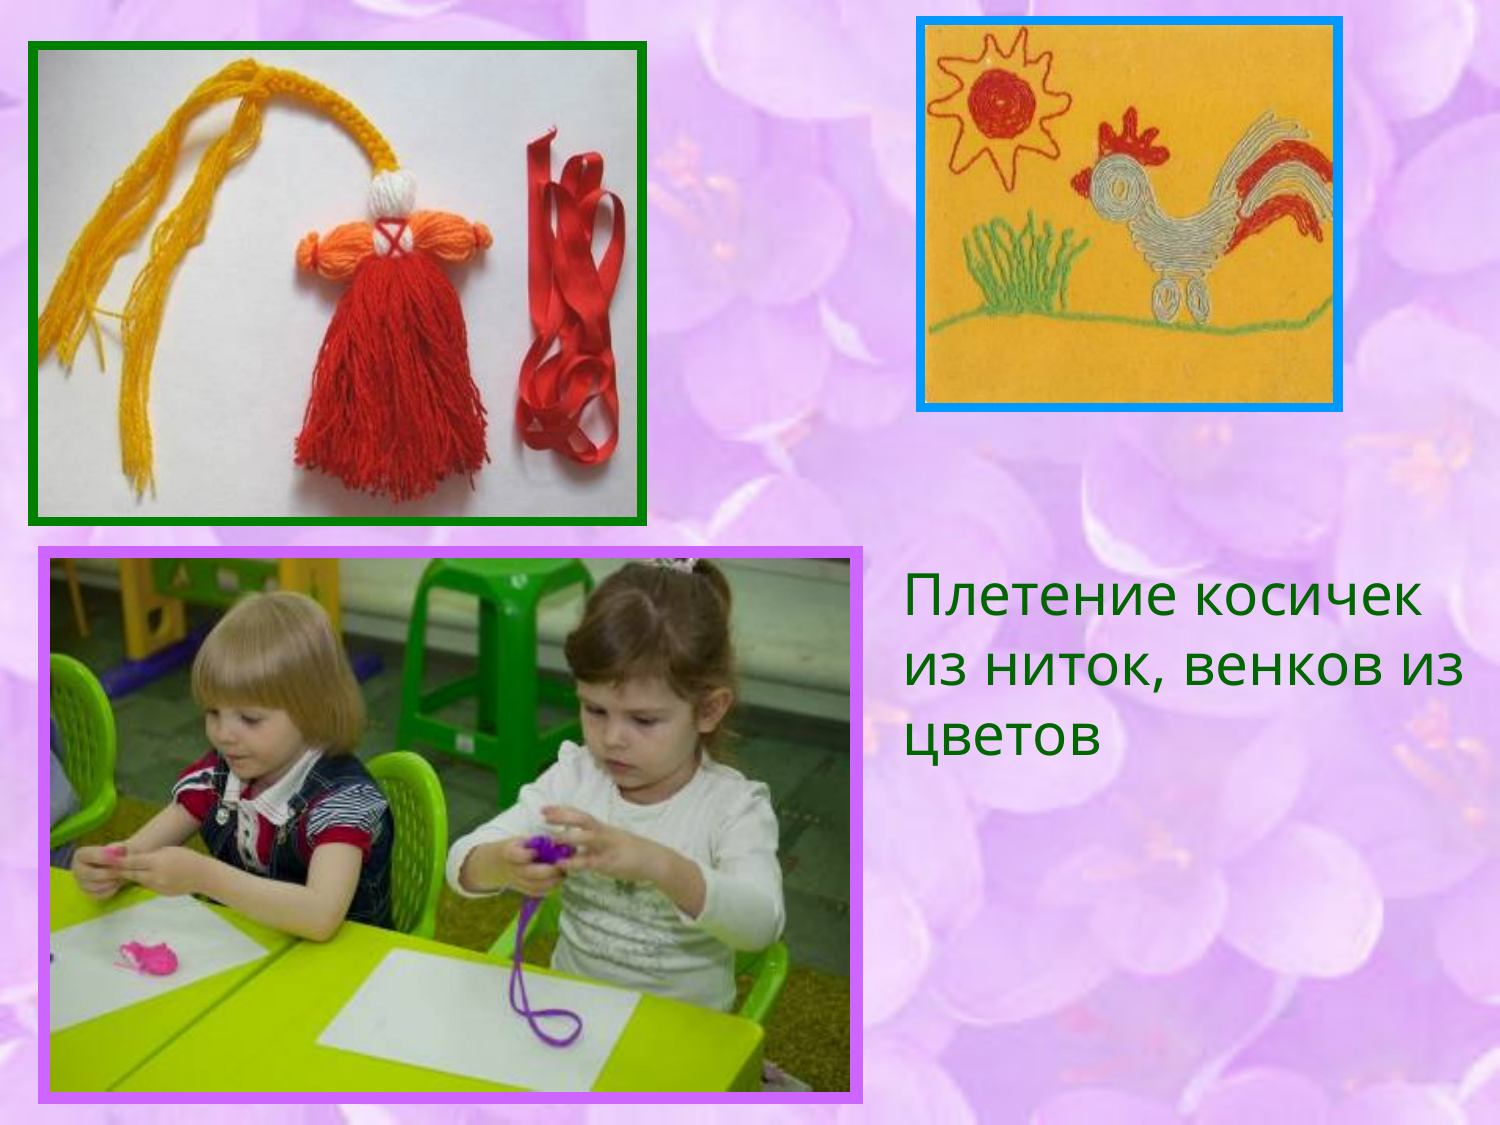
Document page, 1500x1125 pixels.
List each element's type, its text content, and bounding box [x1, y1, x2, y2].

picture [37, 50, 638, 517]
picture [50, 558, 851, 1092]
picture [924, 24, 1334, 403]
text_box Плетение косичек из ниток, венков из цветов [887, 549, 1500, 778]
